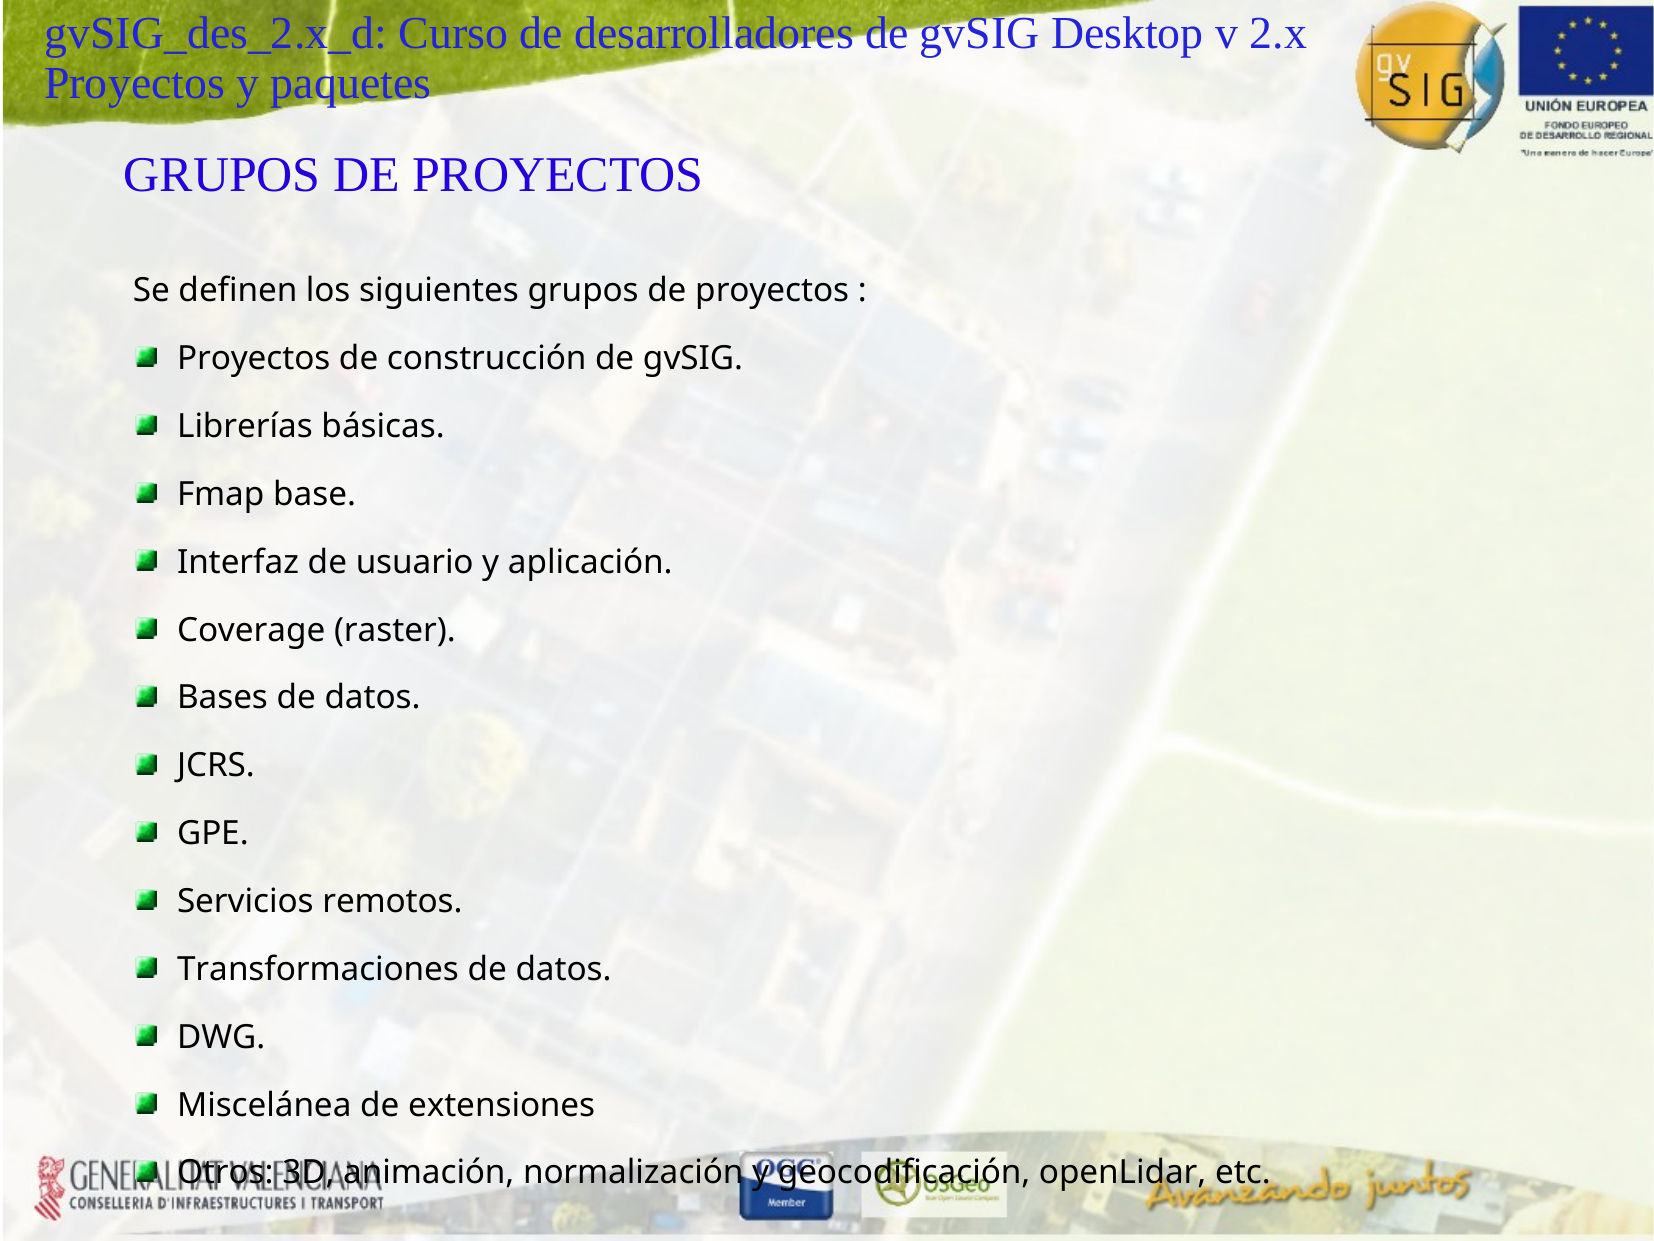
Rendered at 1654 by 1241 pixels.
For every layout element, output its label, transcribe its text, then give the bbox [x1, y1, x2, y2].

text_box Se definen los siguientes grupos de proyectos : Proyectos de construcción de gvSIG. Librerías básicas. Fmap base. Interfaz de usuario y aplicación. Coverage (raster). Bases de datos. JCRS. GPE. Servicios remotos. Transformaciones de datos. DWG. Miscelánea de extensiones Otros: 3D, animación, normalización y geocodificación, openLidar, etc. [118, 236, 1506, 1082]
picture [2, 0, 1654, 1241]
title GRUPOS DE PROYECTOS [124, 100, 1453, 236]
